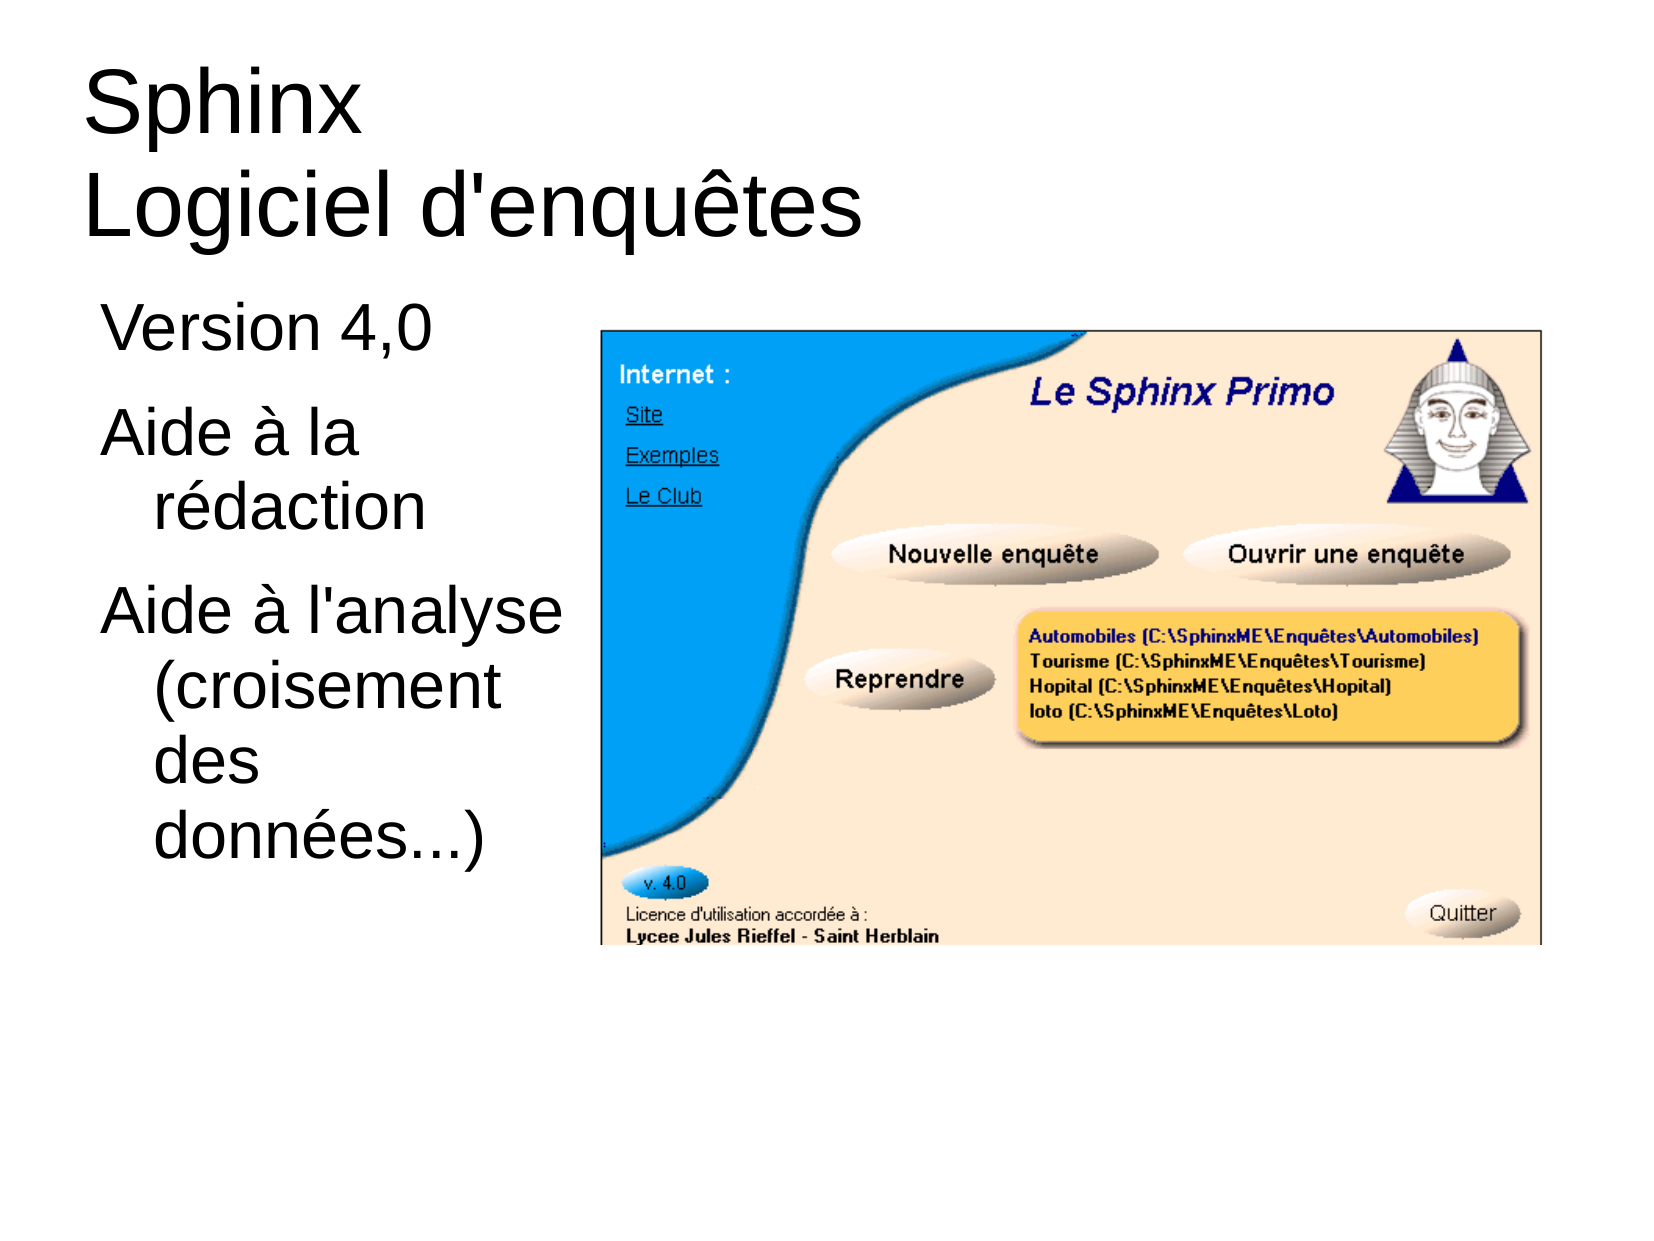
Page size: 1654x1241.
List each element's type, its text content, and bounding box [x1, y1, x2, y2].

title Sphinx Logiciel d'enquêtes [82, 49, 1571, 257]
list Version 4,0 Aide à la rédaction Aide à l'analyse (croisement des données...) [82, 290, 591, 1094]
picture [590, 287, 1553, 945]
